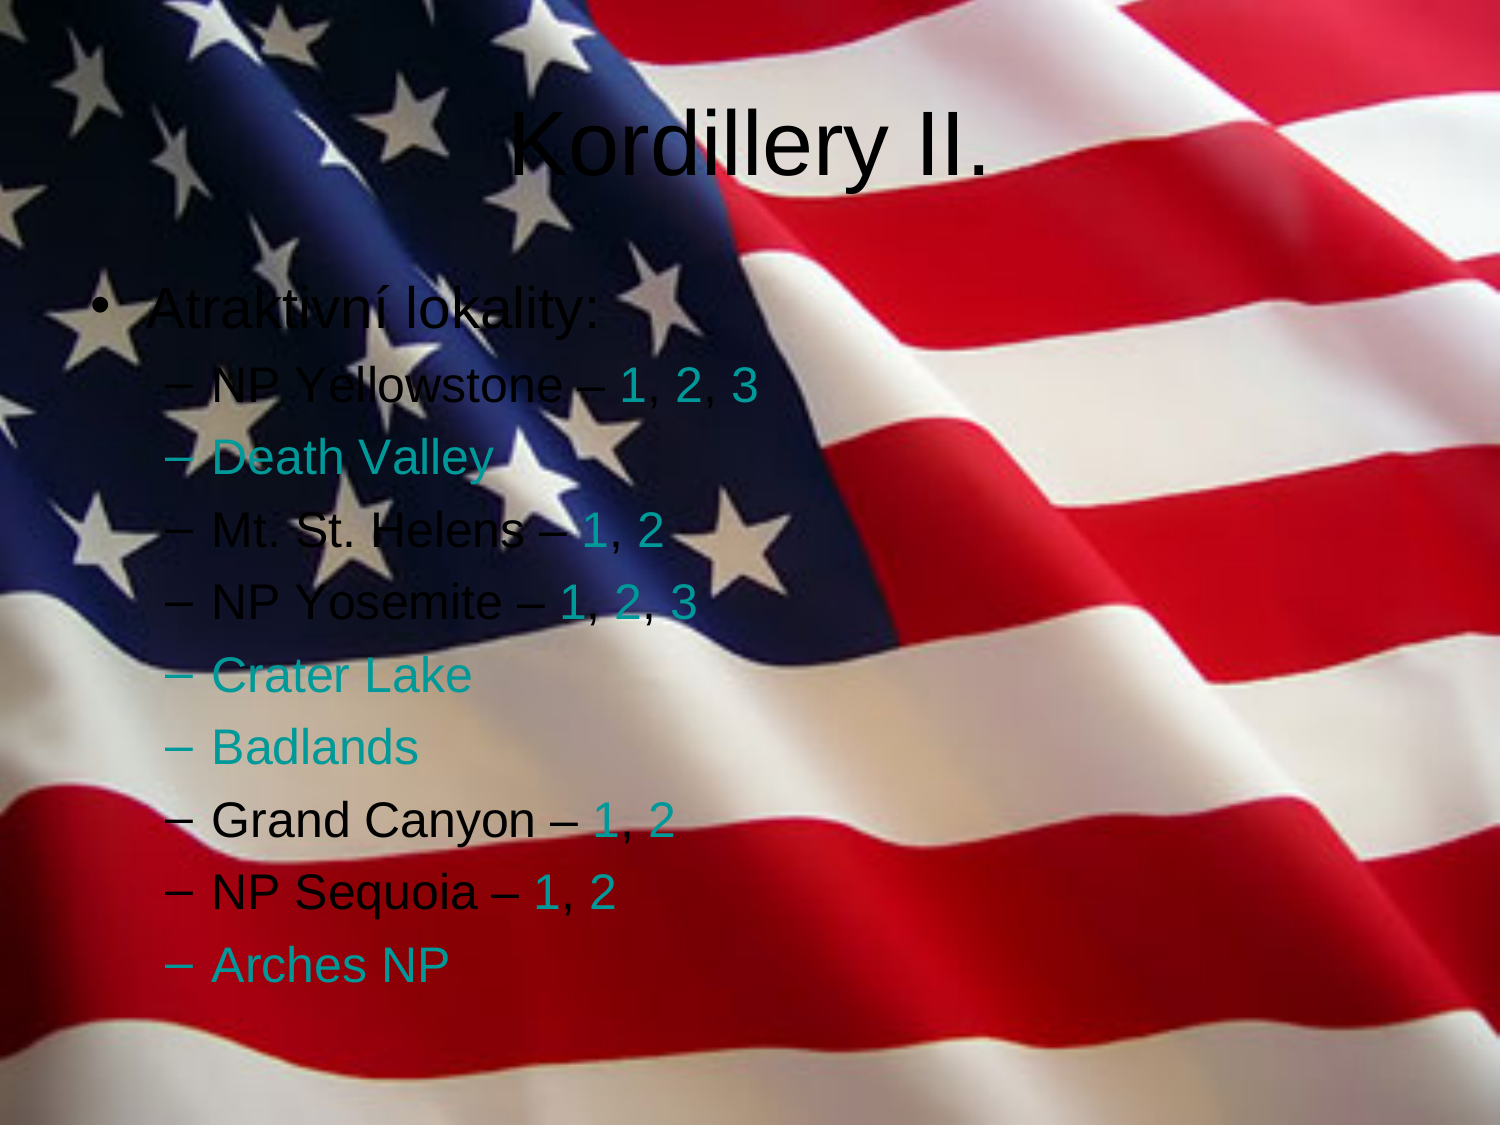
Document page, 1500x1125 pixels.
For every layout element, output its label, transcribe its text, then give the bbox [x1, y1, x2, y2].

picture [0, 0, 1500, 1125]
list Atraktivní lokality: NP Yellowstone – 1, 2, 3 Death Valley Mt. St. Helens – 1, 2 NP Yosemite – 1, 2, 3 Crater Lake Badlands Grand Canyon – 1, 2 NP Sequoia – 1, 2 Arches NP [75, 262, 868, 1006]
title Kordillery II. [75, 45, 1426, 233]
